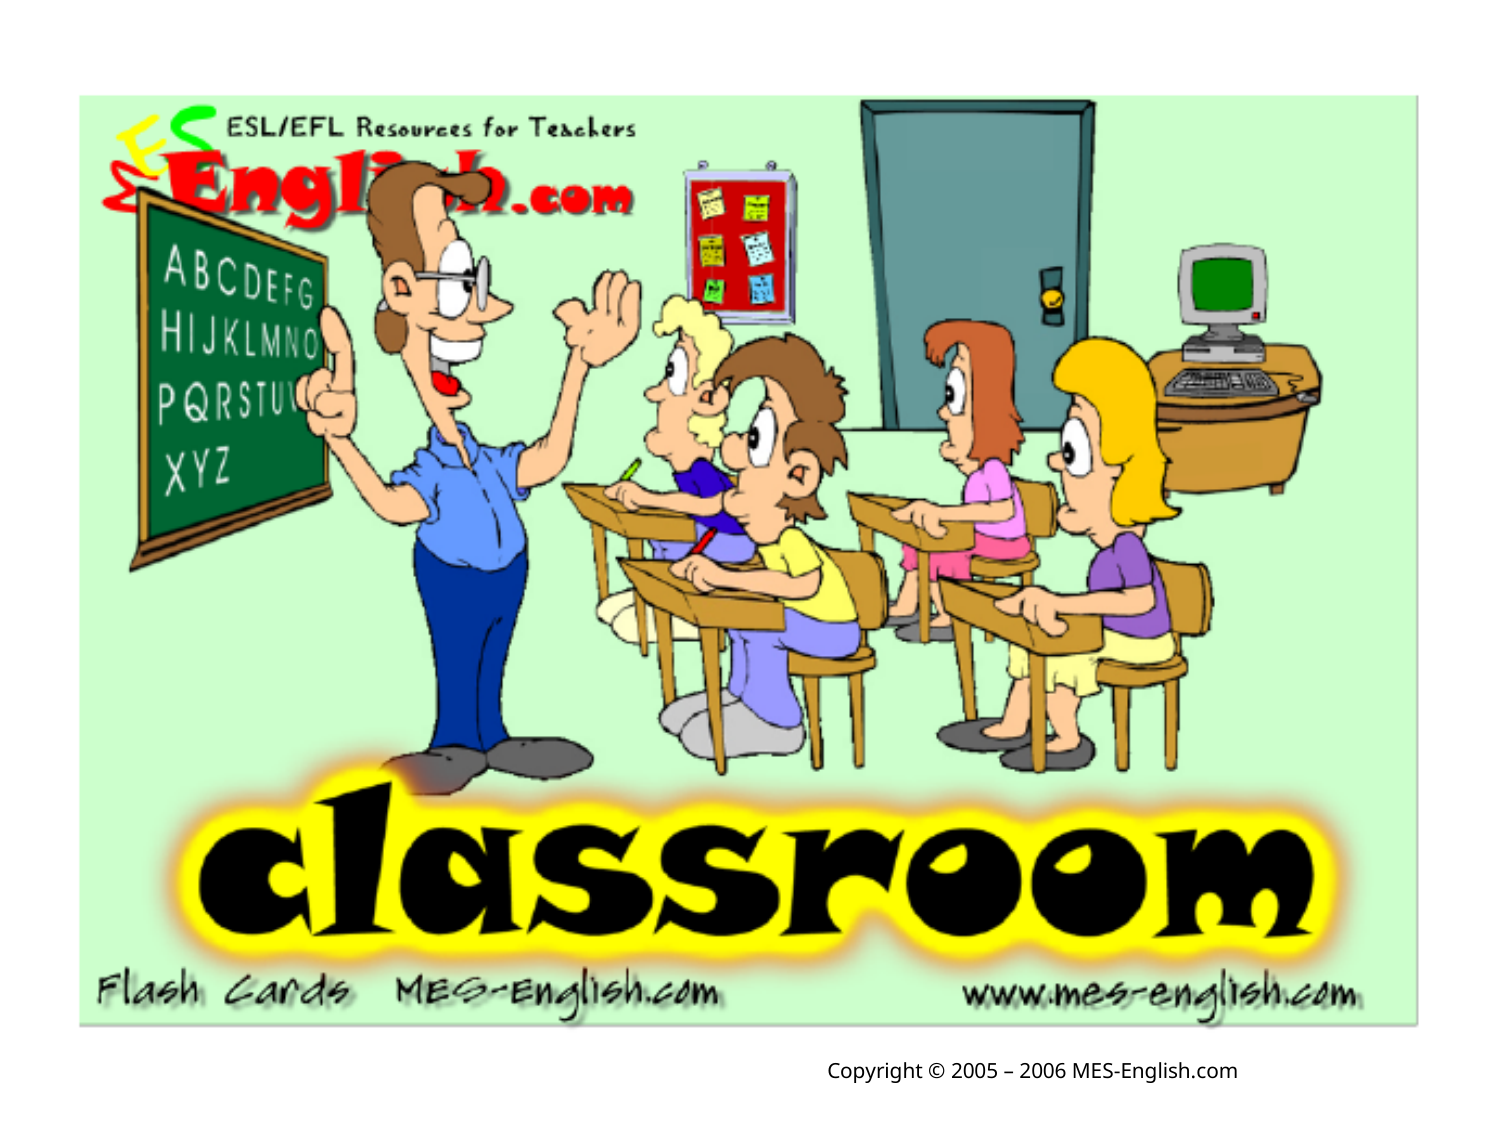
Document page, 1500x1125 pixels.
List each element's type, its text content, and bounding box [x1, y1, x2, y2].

picture [67, 83, 1422, 1043]
text_box Copyright © 2005 – 2006 MES-English.com [812, 1050, 1426, 1091]
